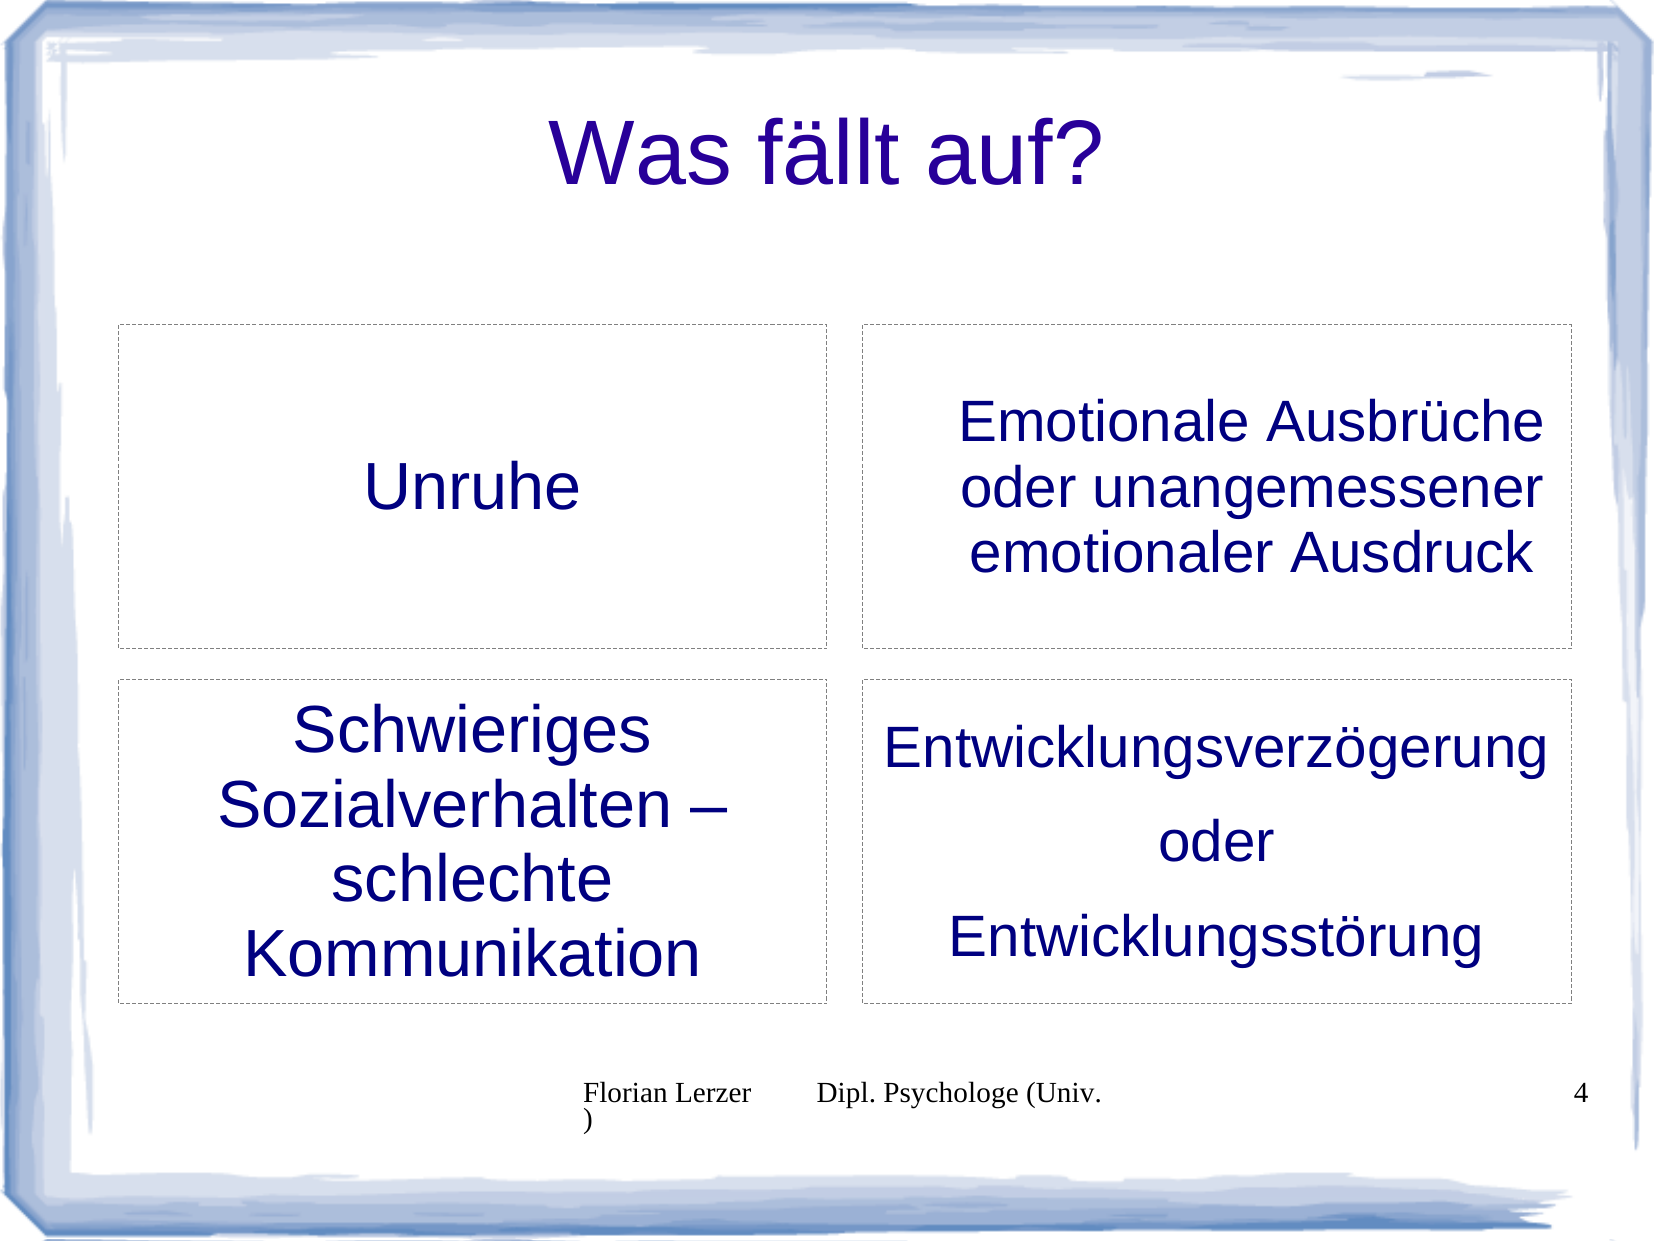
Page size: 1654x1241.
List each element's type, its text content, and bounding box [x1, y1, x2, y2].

picture [0, 0, 1654, 1241]
title Was fällt auf? [82, 49, 1571, 257]
list Schwieriges Sozialverhalten – schlechte Kommunikation [118, 679, 827, 1004]
list Entwicklungsverzögerung oder Entwicklungsstörung [862, 679, 1572, 1004]
list Unruhe [118, 324, 827, 649]
list Emotionale Ausbrüche oder unangemessener emotionaler Ausdruck [862, 324, 1572, 649]
